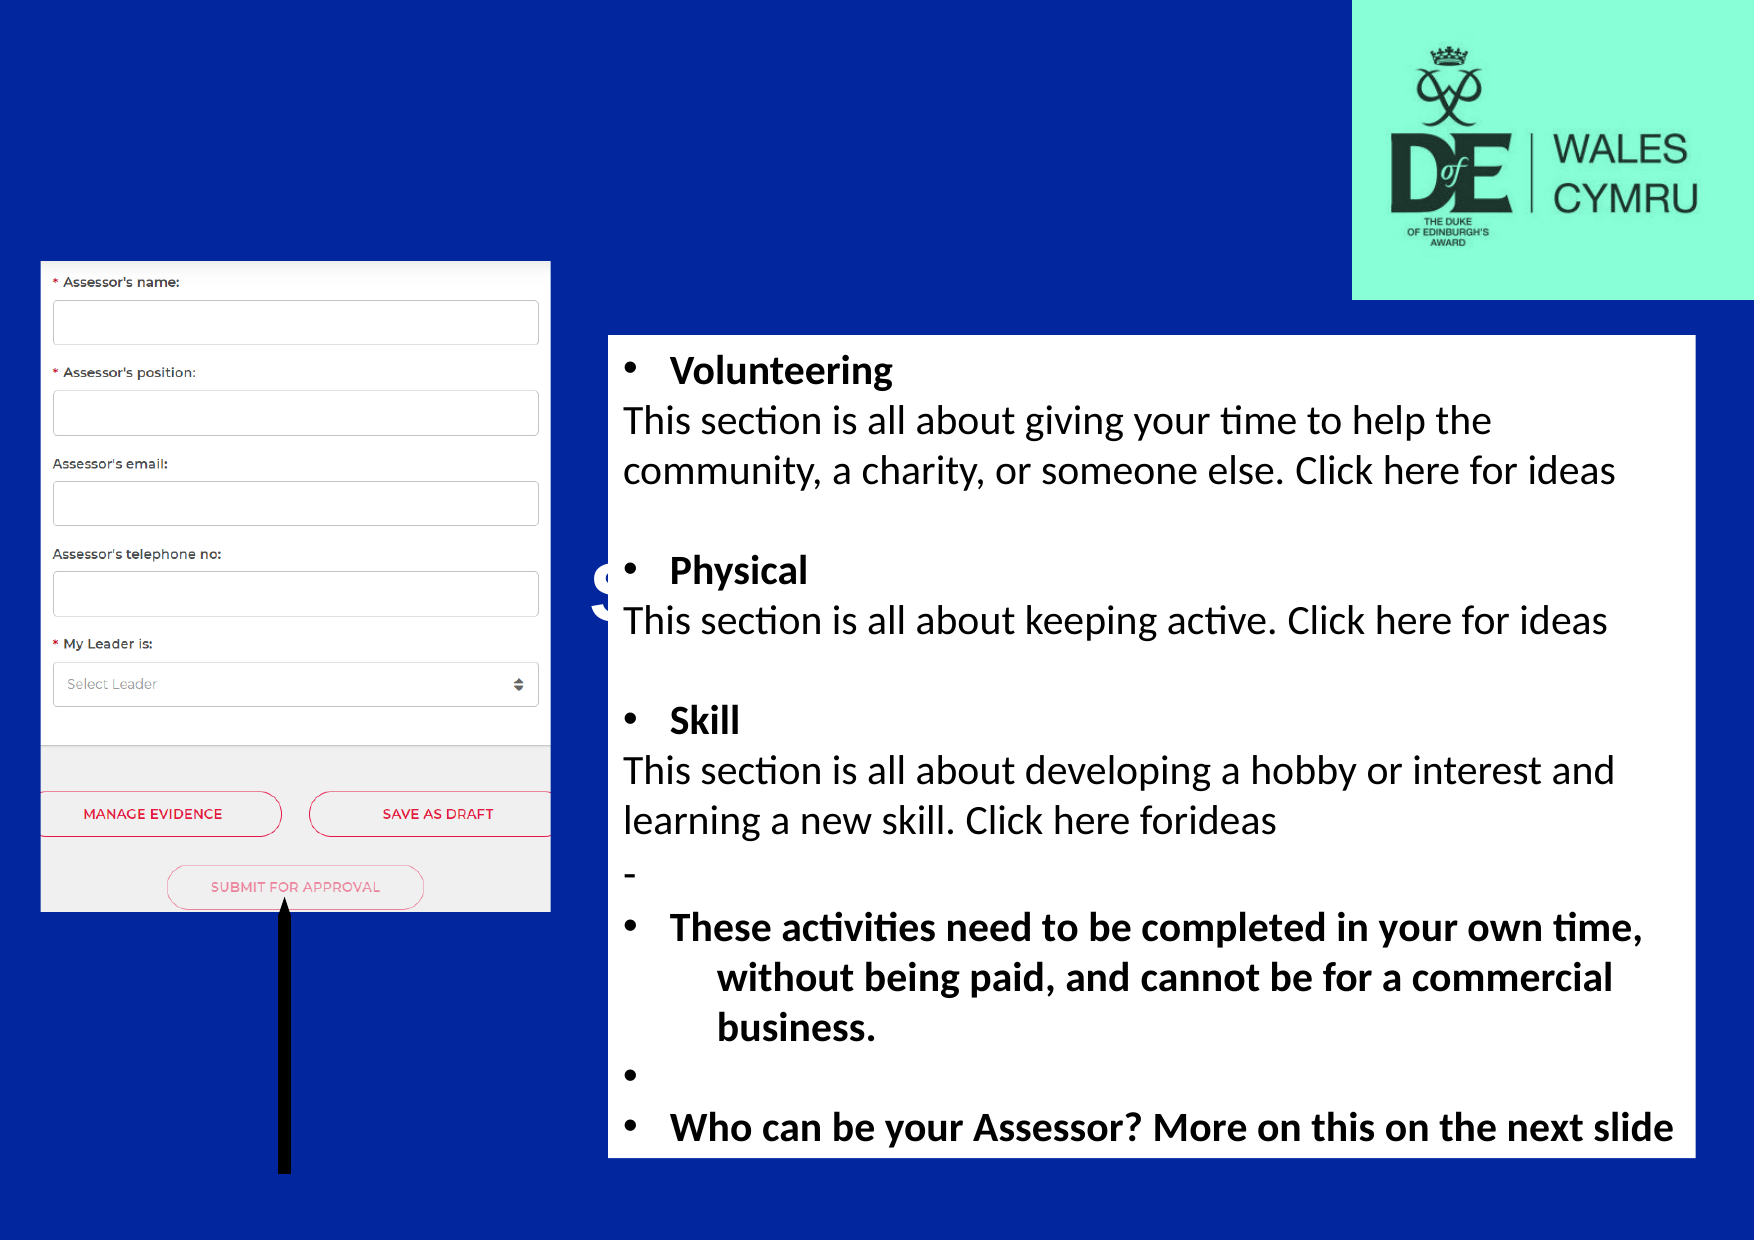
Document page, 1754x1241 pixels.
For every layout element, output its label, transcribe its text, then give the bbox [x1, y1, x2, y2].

picture [40, 261, 551, 912]
text_box Volunteering This section is all about giving your time to help the community, a charity, or someone else. Click here for ideas Physical This section is all about keeping active. Click here for ideas Skill This section is all about developing a hobby or interest and learning a new skill. Click here for ideas These activities need to be completed in your own time, without being paid, and cannot be for a commercial business. Who can be your Assessor? More on this on the next slide [608, 335, 1696, 1159]
title Step 3. Set up sections [46, 0, 1630, 237]
